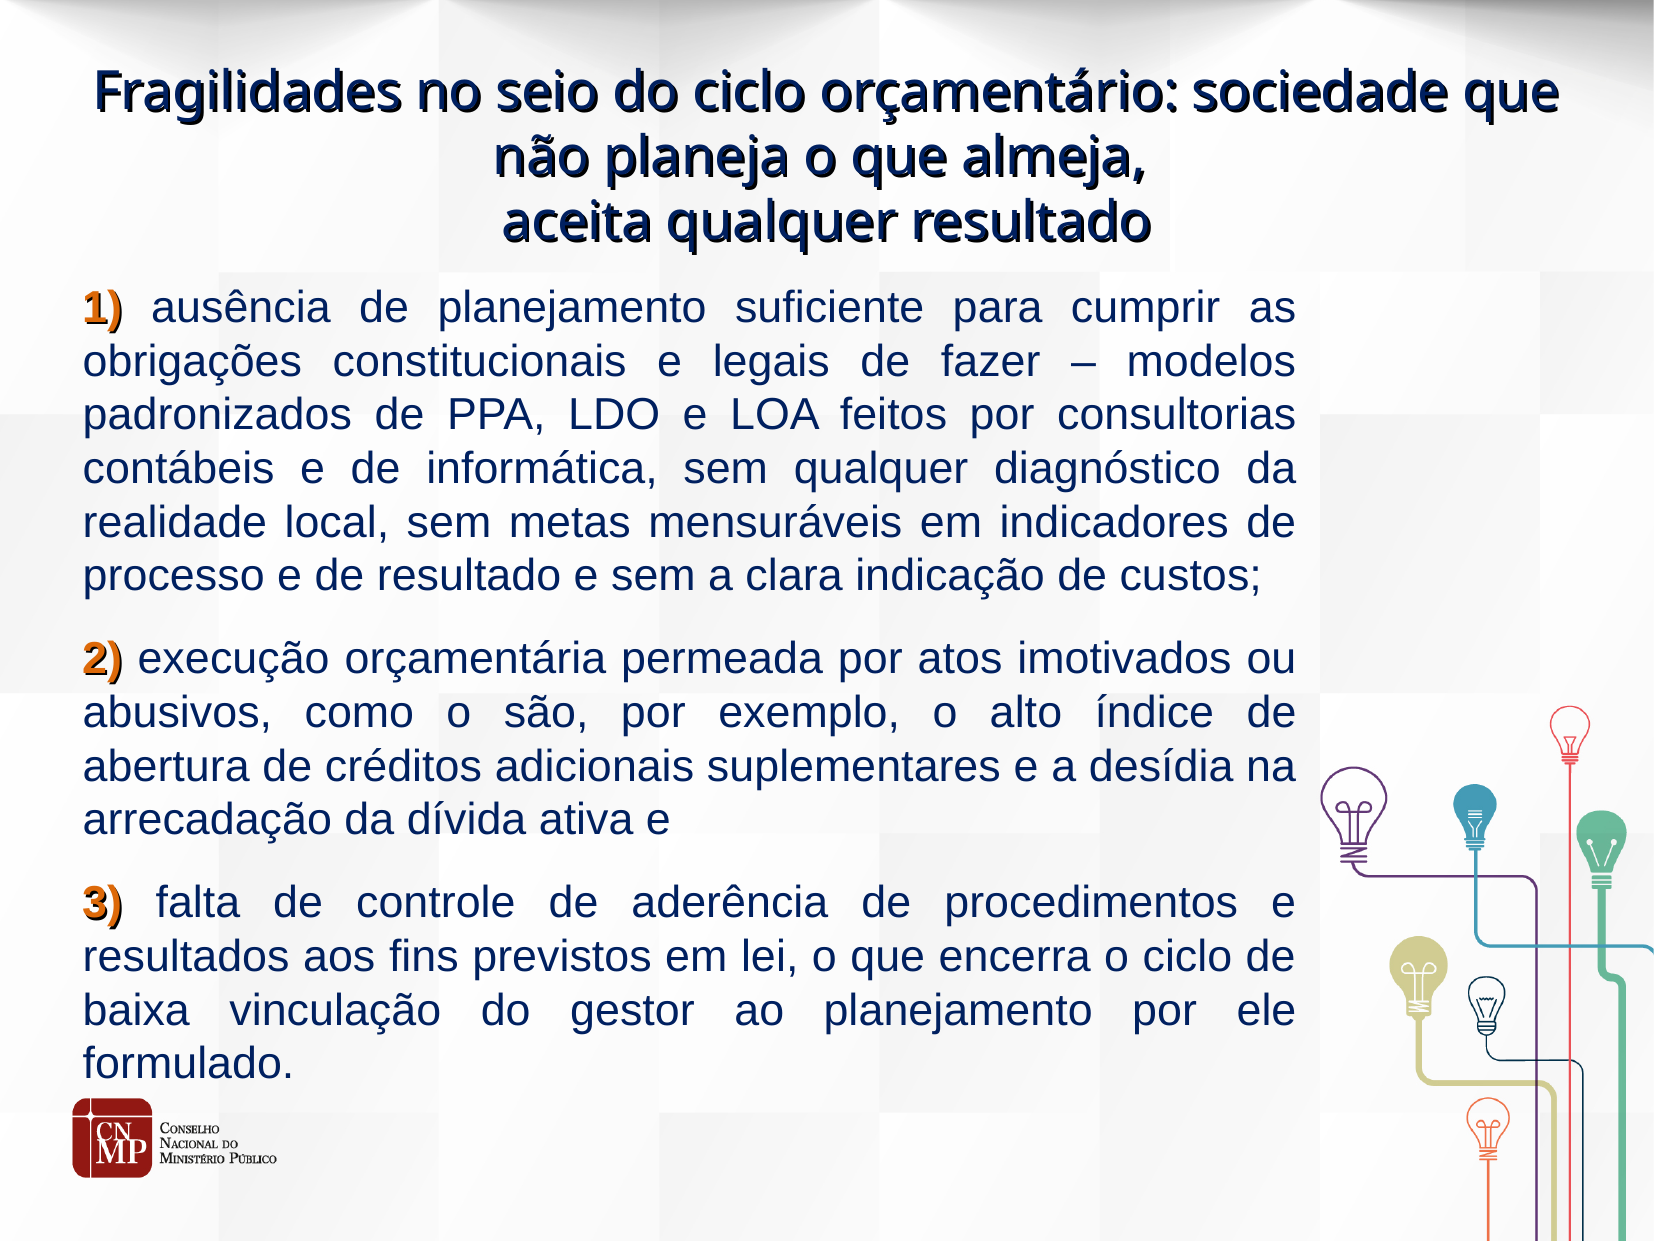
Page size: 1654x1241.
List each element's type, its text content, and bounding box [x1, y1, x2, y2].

list 1) ausência de planejamento suficiente para cumprir as obrigações constitucionais e legais de fazer – modelos padronizados de PPA, LDO e LOA feitos por consultorias contábeis e de informática, sem qualquer diagnóstico da realidade local, sem metas mensuráveis em indicadores de processo e de resultado e sem a clara indicação de custos; 2) execução orçamentária permeada por atos imotivados ou abusivos, como o são, por exemplo, o alto índice de abertura de créditos adicionais suplementares e a desídia na arrecadação da dívida ativa e 3) falta de controle de aderência de procedimentos e resultados aos fins previstos em lei, o que encerra o ciclo de baixa vinculação do gestor ao planejamento por ele formulado. [82, 277, 1300, 1109]
title Fragilidades no seio do ciclo orçamentário: sociedade que não planeja o que almeja, aceita qualquer resultado [82, 49, 1571, 257]
